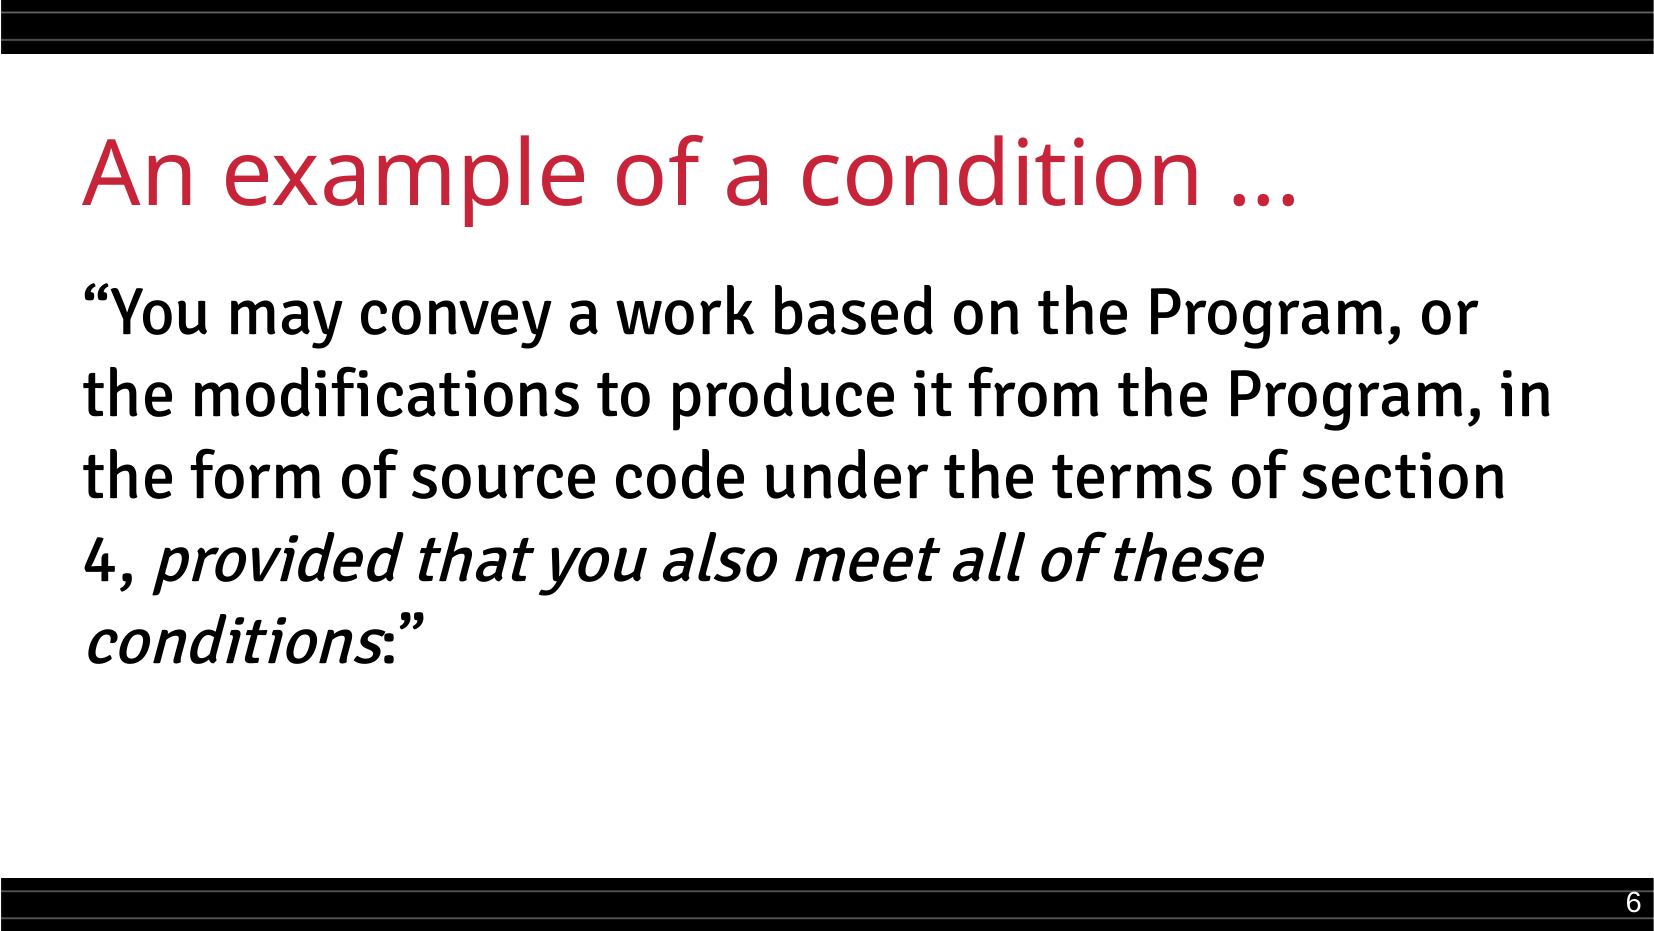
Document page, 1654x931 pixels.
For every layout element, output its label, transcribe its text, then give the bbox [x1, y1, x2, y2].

picture [1, 0, 1654, 54]
picture [1, 878, 1654, 931]
list “You may convey a work based on the Program, or the modifications to produce it from the Program, in the form of source code under the terms of section 4, provided that you also meet all of these conditions:” [82, 271, 1571, 812]
title An example of a condition ... [82, 92, 1571, 249]
